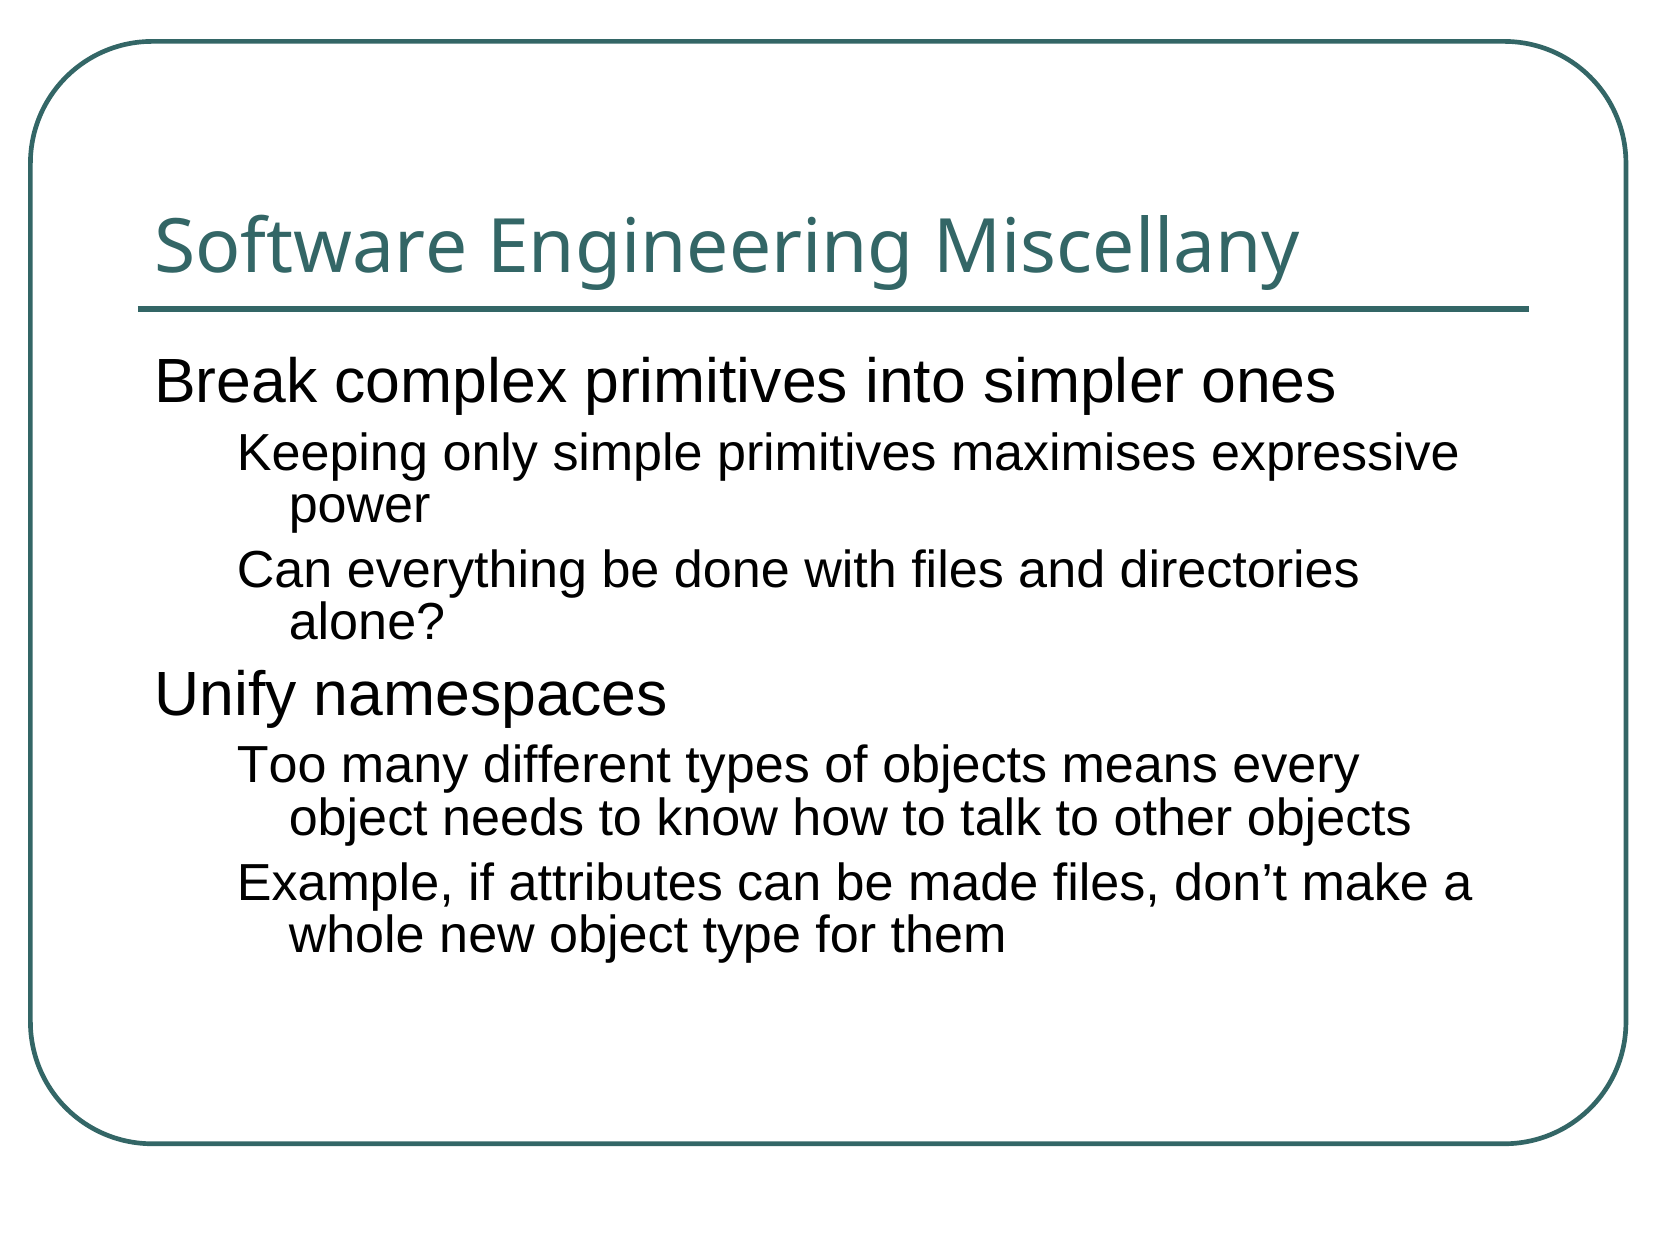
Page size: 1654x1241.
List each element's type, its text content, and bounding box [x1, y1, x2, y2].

list Break complex primitives into simpler ones Keeping only simple primitives maximises expressive power Can everything be done with files and directories alone? Unify namespaces Too many different types of objects means every object needs to know how to talk to other objects Example, if attributes can be made files, don’t make a whole new object type for them [137, 344, 1530, 1075]
title Software Engineering Miscellany [137, 96, 1530, 304]
